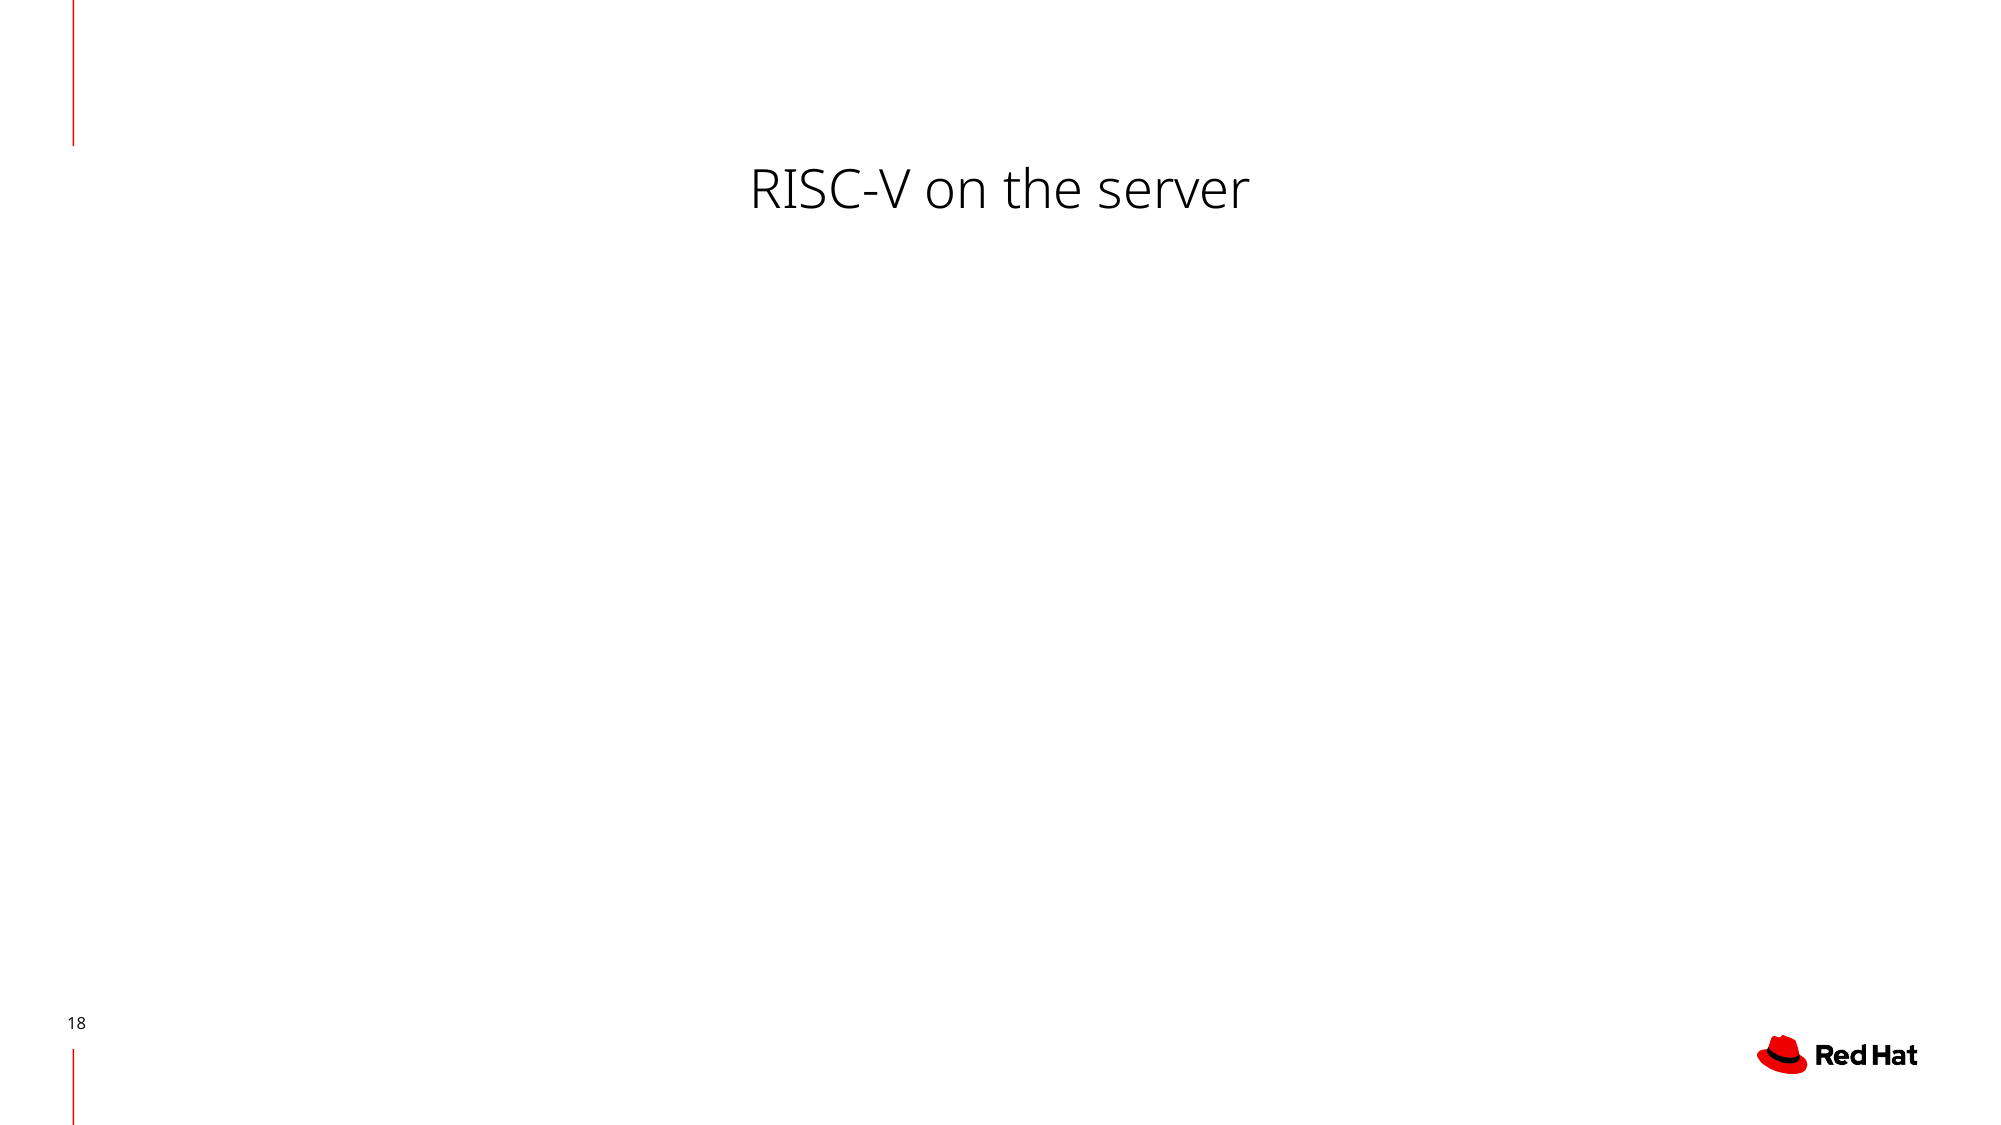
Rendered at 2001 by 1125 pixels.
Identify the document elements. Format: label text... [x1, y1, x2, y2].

picture [1757, 1035, 1918, 1074]
title RISC-V on the server [288, 154, 1714, 314]
